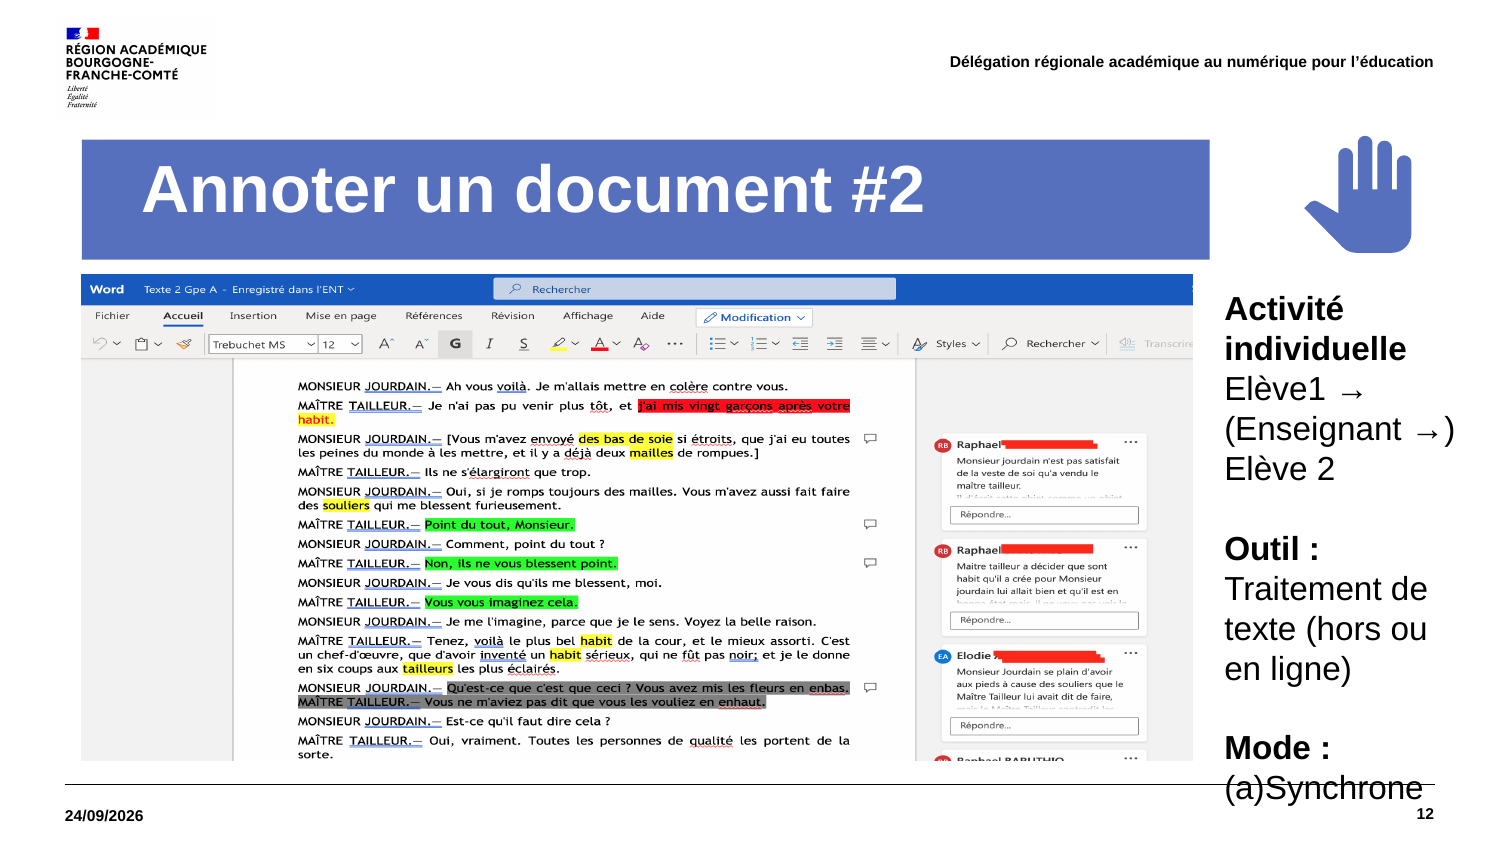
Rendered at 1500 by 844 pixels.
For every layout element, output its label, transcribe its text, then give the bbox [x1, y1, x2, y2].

picture [55, 16, 218, 119]
text_box 03/02/2022 [64, 786, 244, 843]
text_box Délégation régionale académique au numérique pour l’éducation [470, 32, 1434, 90]
text_box [1304, 135, 1412, 253]
text_box Activité individuelle Elève1 → (Enseignant →) Elève 2 Outil : Traitement de texte (hors ou en ligne) Mode : (a)Synchrone [1209, 280, 1482, 785]
text_box Annoter un document #2 [81, 139, 1210, 260]
picture [81, 274, 1193, 761]
text_box <numéro> [1213, 785, 1434, 843]
